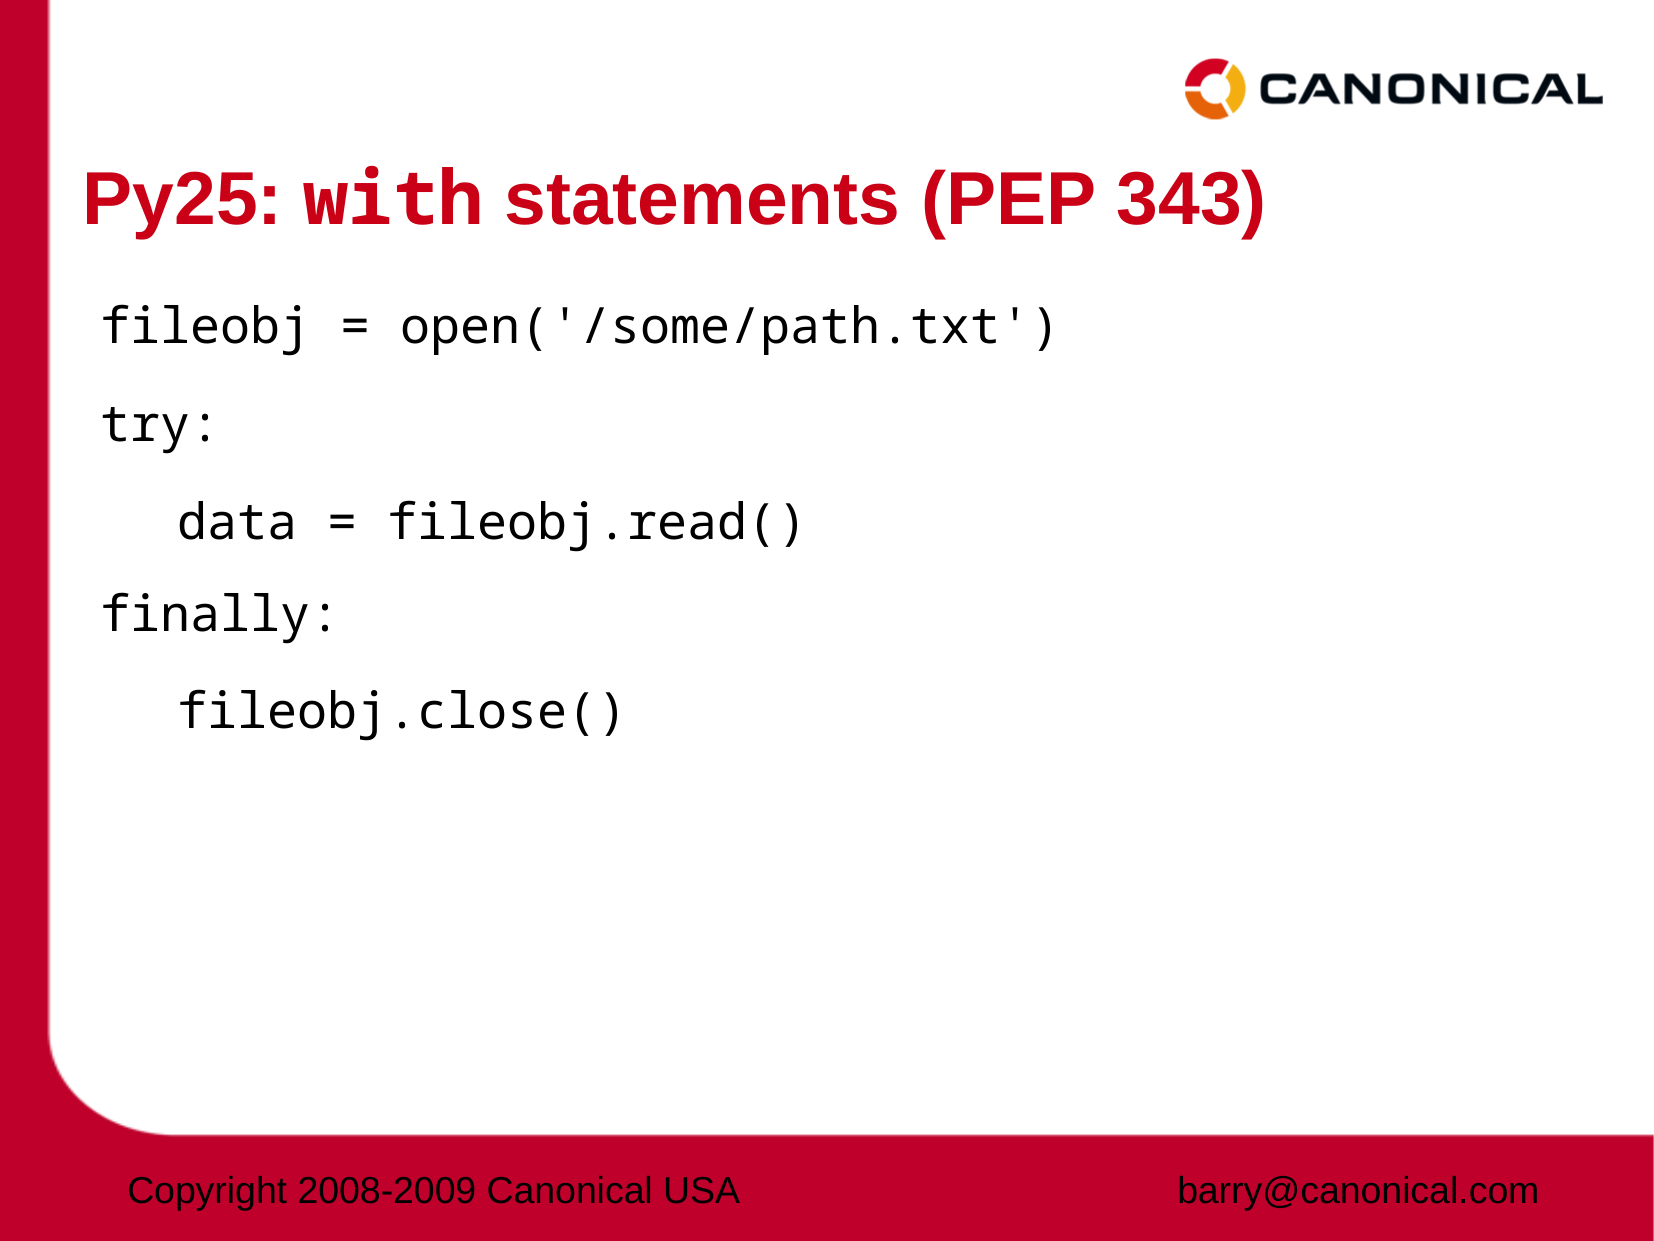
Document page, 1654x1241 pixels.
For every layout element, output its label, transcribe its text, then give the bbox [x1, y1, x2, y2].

picture [0, 0, 1654, 1241]
title Py25: with statements (PEP 343) [82, 104, 1571, 287]
list fileobj = open('/some/path.txt') try: data = fileobj.read() finally: fileobj.close() [82, 290, 1571, 1109]
